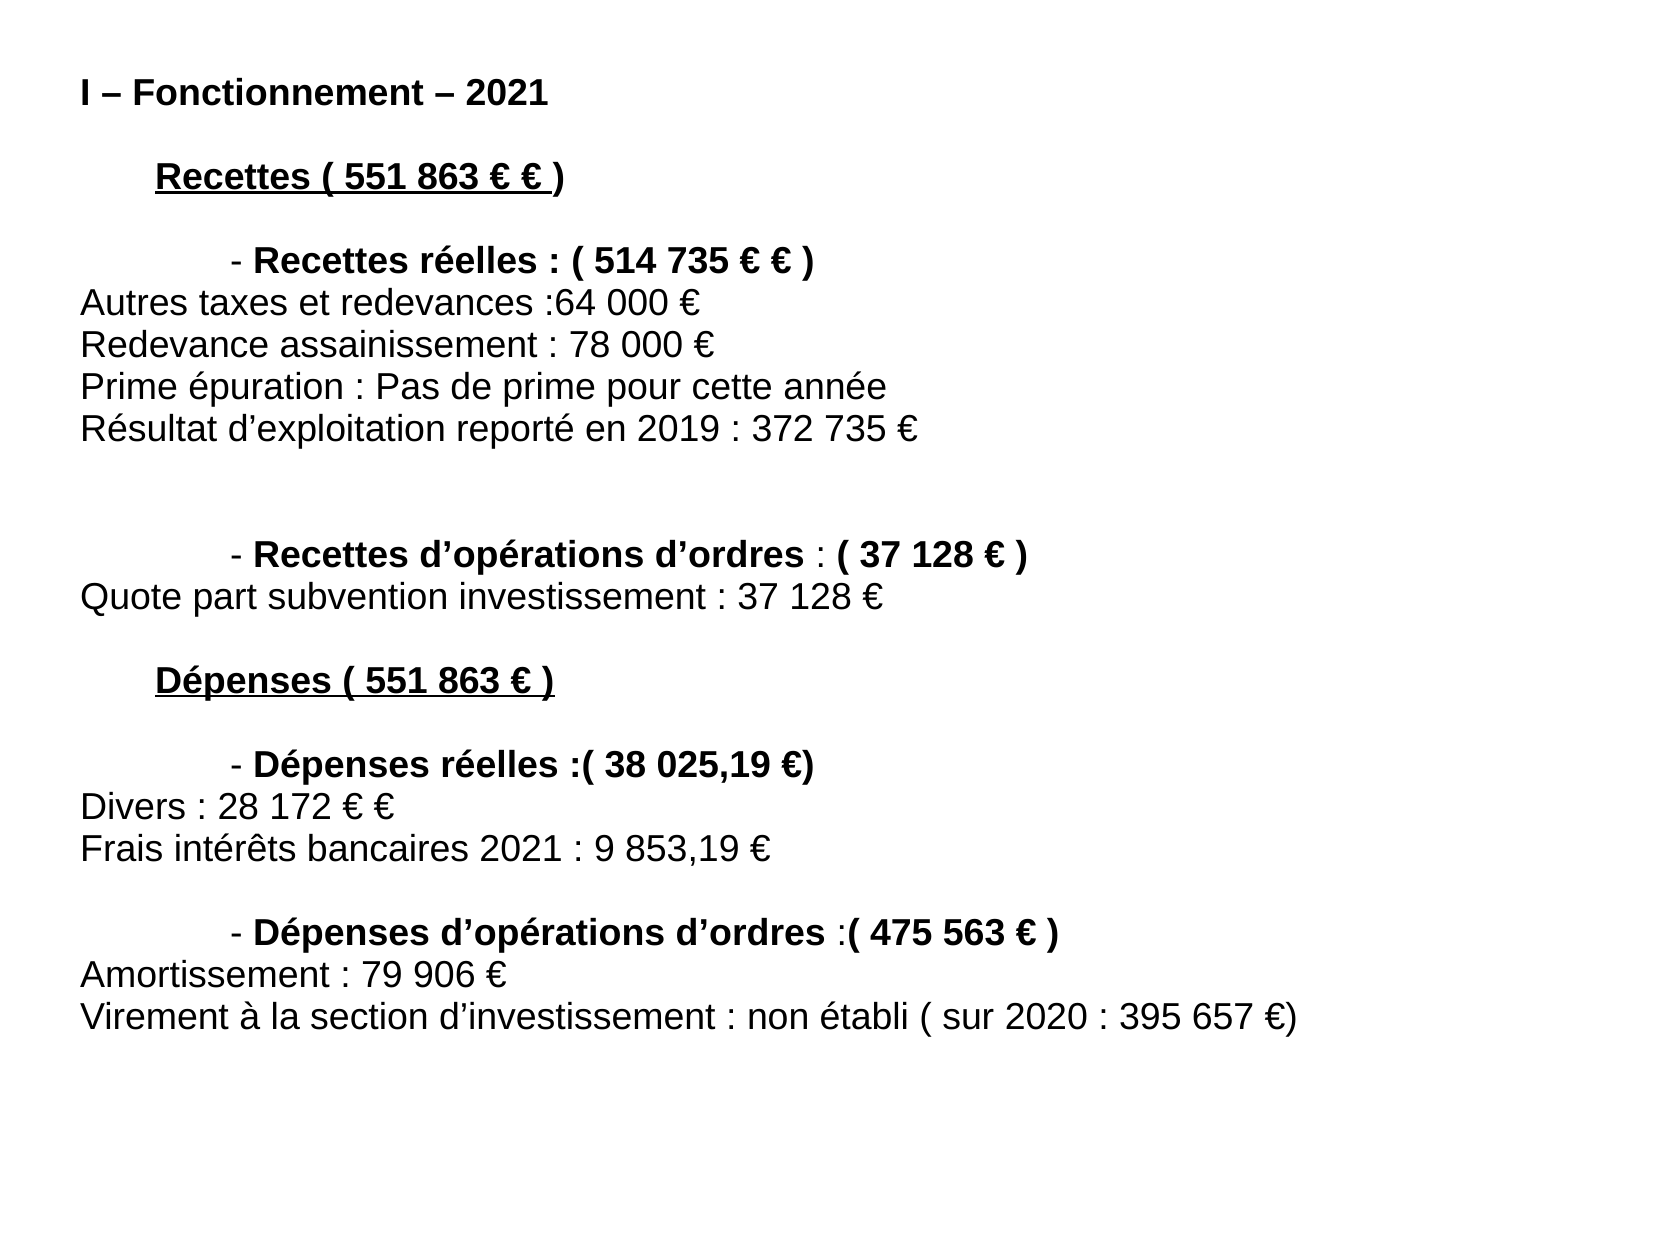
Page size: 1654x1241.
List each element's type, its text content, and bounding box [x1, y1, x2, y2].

text_box I – Fonctionnement – 2021 Recettes ( 551 863 € € ) - Recettes réelles : ( 514 735 € € ) Autres taxes et redevances :64 000 € Redevance assainissement : 78 000 € Prime épuration : Pas de prime pour cette année Résultat d’exploitation reporté en 2019 : 372 735 € - Recettes d’opérations d’ordres : ( 37 128 € ) Quote part subvention investissement : 37 128 € Dépenses ( 551 863 € ) - Dépenses réelles :( 38 025,19 €) Divers : 28 172 € € Frais intérêts bancaires 2021 : 9 853,19 € - Dépenses d’opérations d’ordres :( 475 563 € ) Amortissement : 79 906 € Virement à la section d’investissement : non établi ( sur 2020 : 395 657 €) [65, 64, 1453, 1087]
